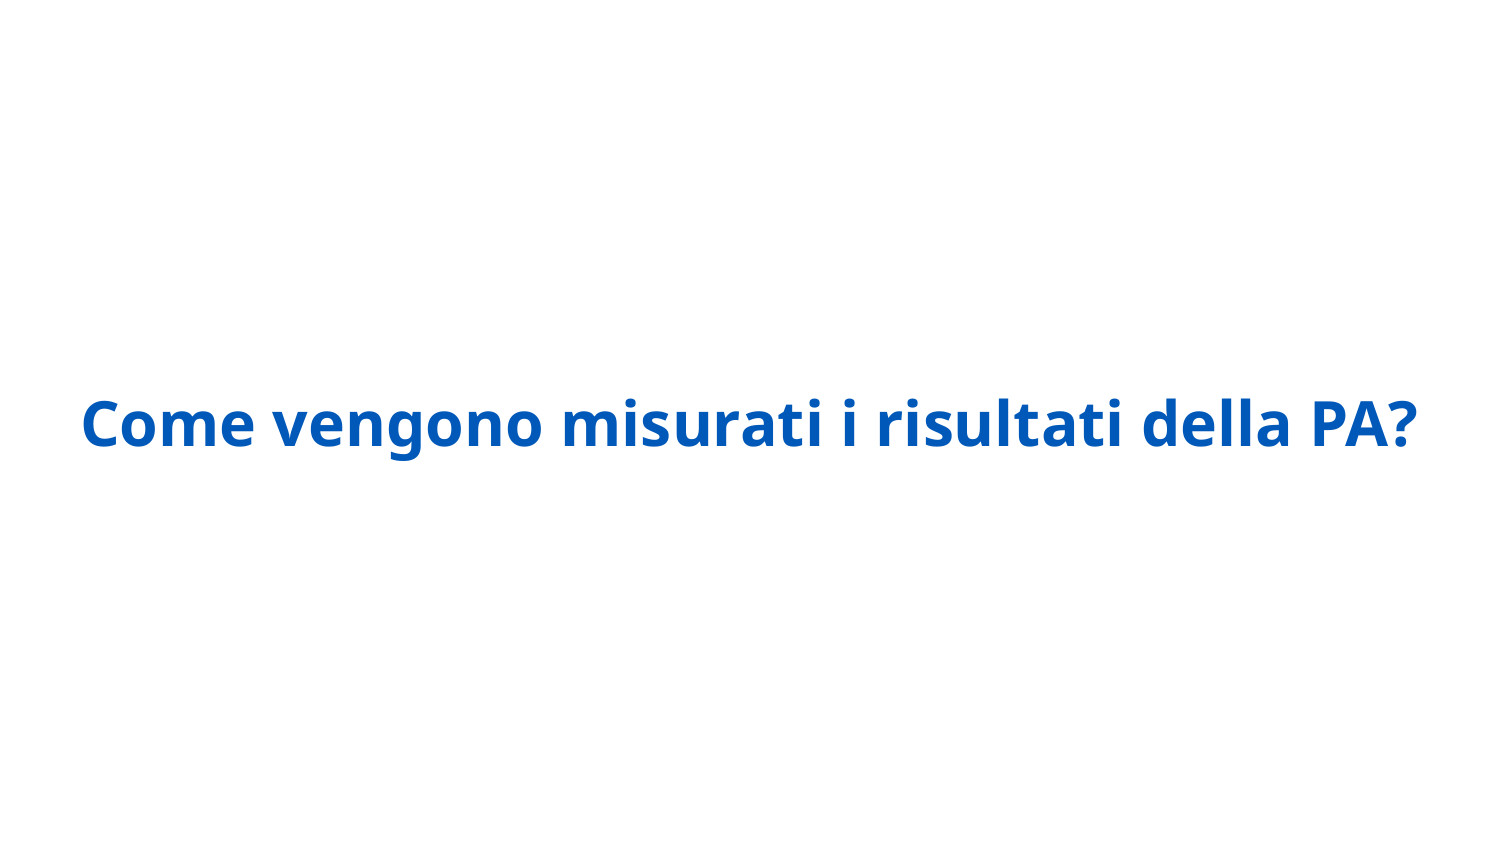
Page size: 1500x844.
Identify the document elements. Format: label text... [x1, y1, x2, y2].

title Come vengono misurati i risultati della PA? [51, 51, 1449, 792]
